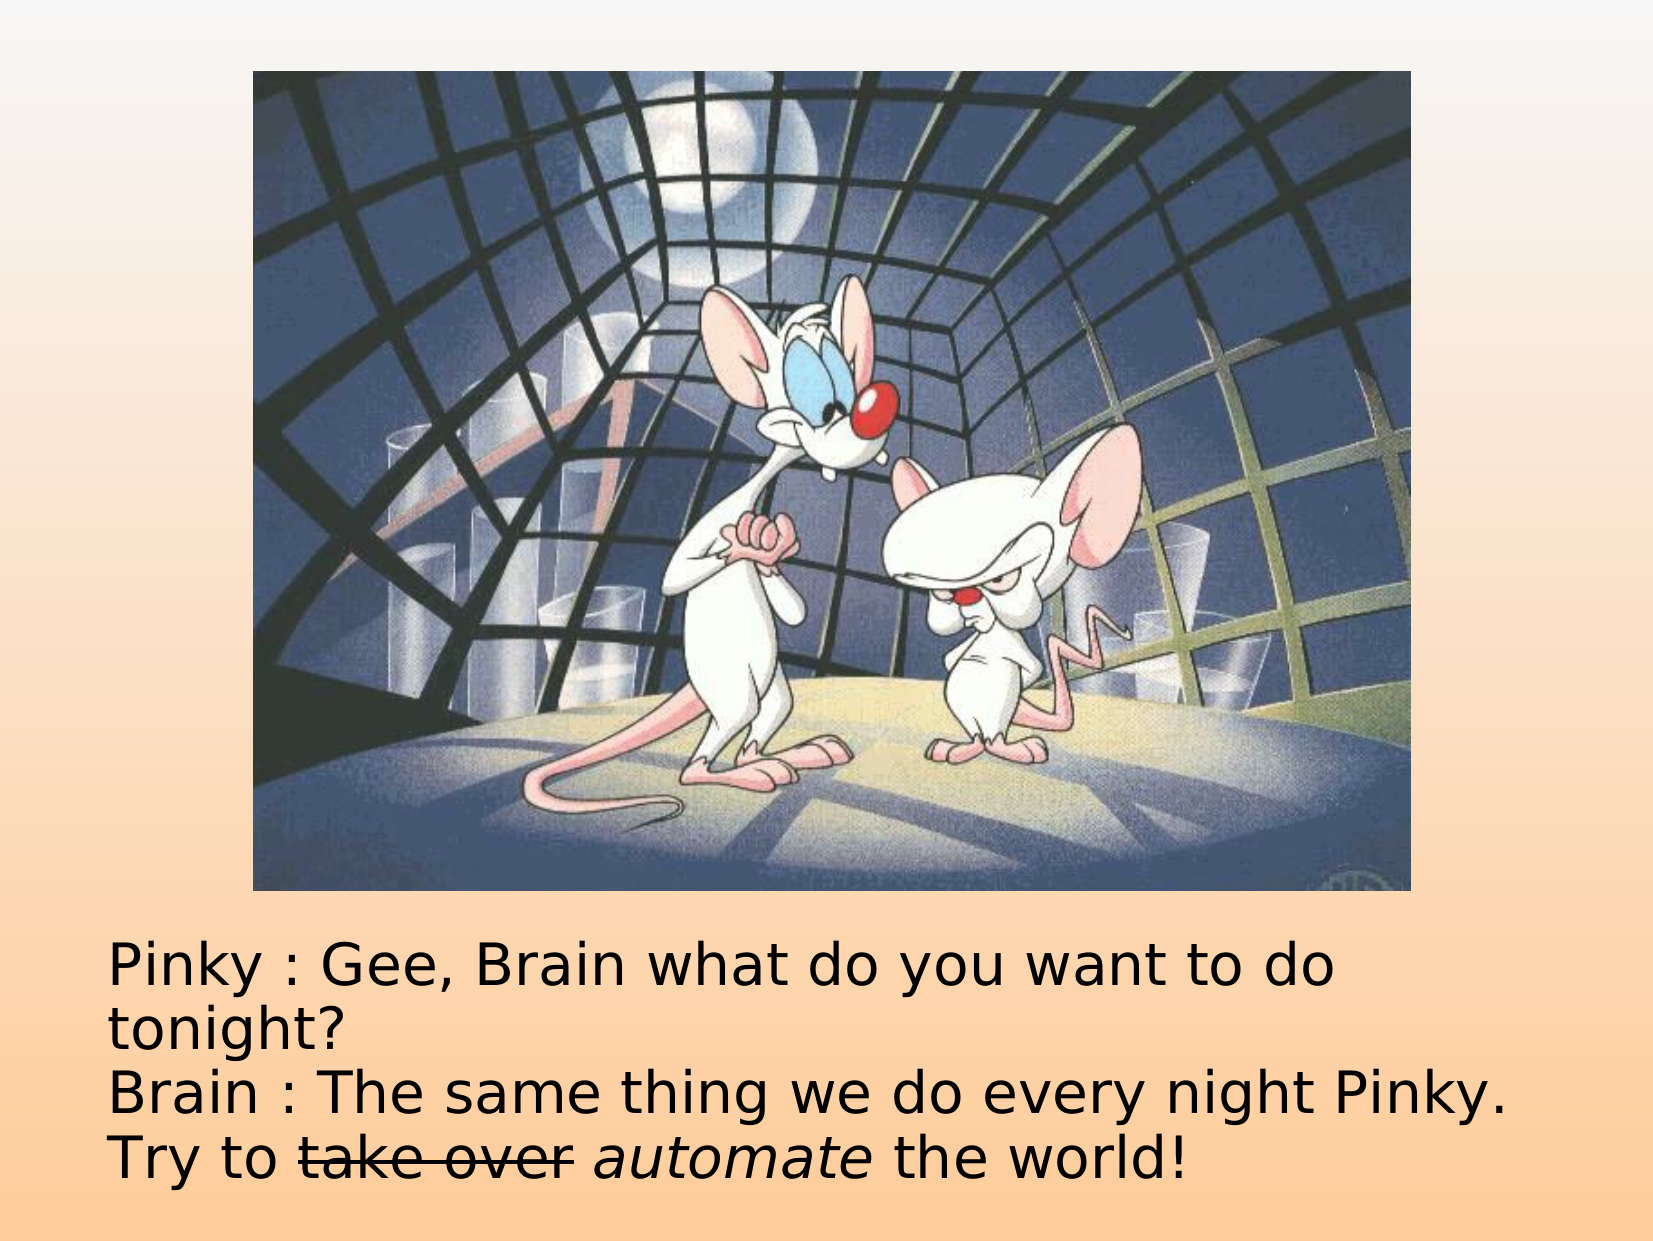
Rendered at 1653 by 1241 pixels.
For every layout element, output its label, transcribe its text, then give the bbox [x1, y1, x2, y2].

chart [123, 71, 1612, 891]
title Pinky : Gee, Brain what do you want to do tonight? Brain : The same thing we do every night Pinky. Try to take over automate the world! [37, 932, 1613, 1193]
